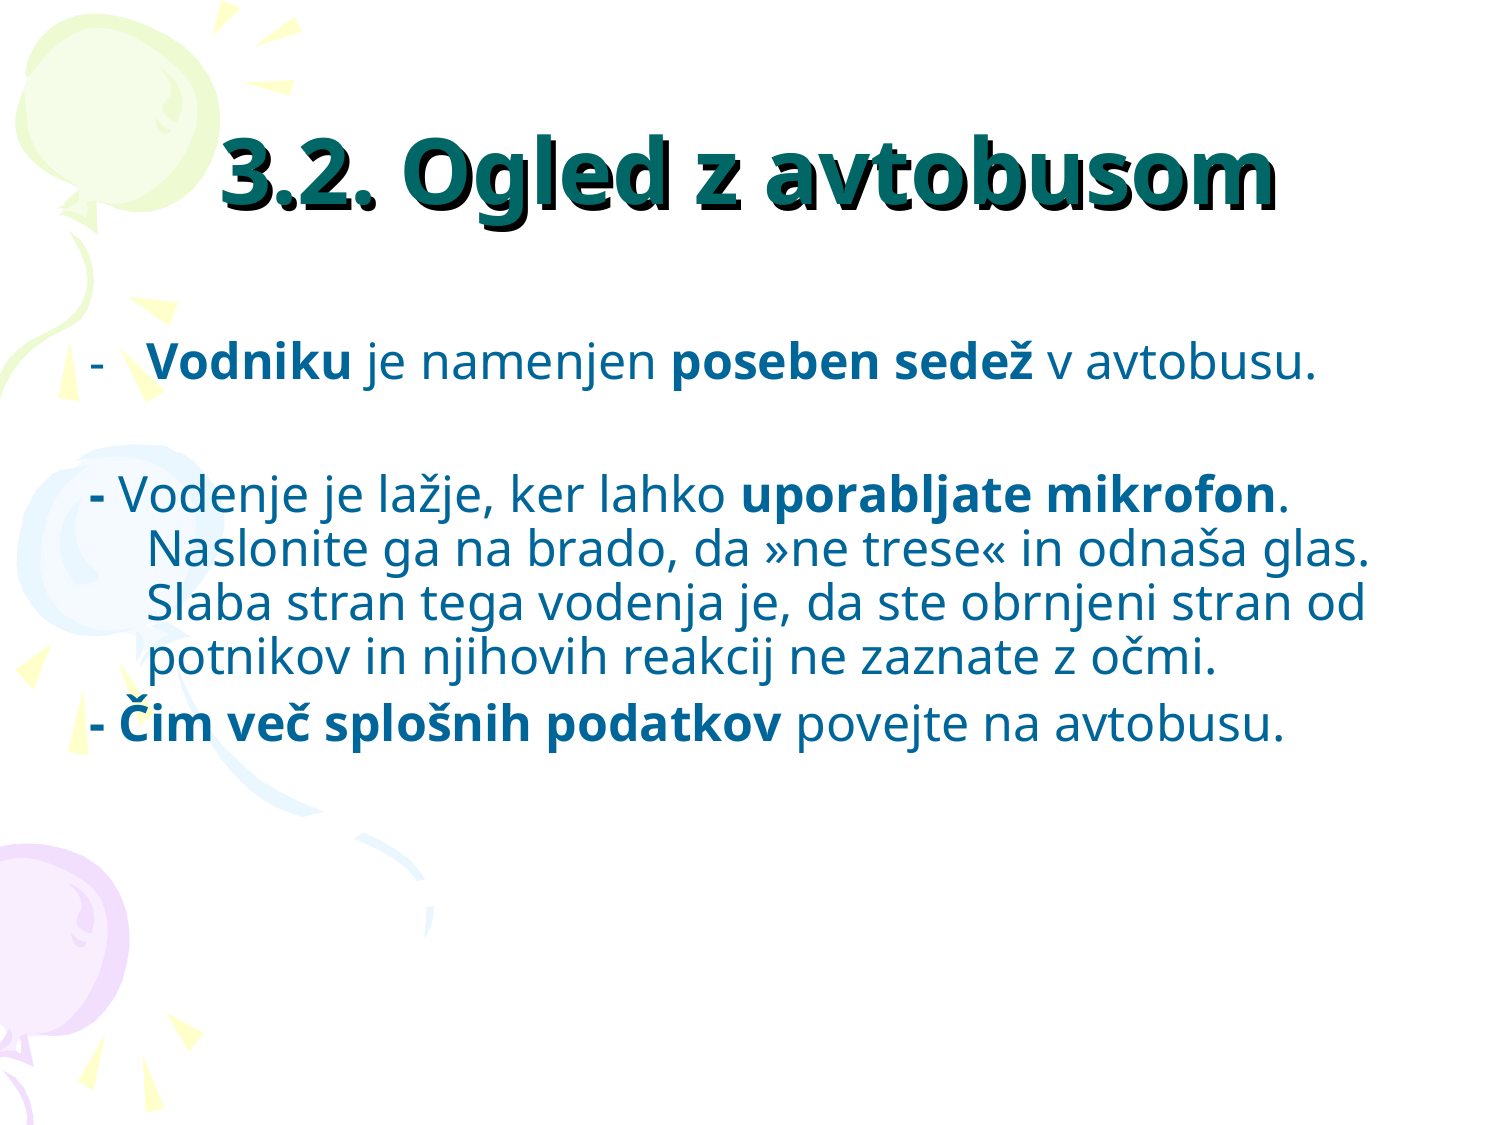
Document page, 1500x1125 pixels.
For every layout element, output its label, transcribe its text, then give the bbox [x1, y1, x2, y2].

list Vodniku je namenjen poseben sedež v avtobusu. - Vodenje je lažje, ker lahko uporabljate mikrofon. Naslonite ga na brado, da »ne trese« in odnaša glas. Slaba stran tega vodenja je, da ste obrnjeni stran od potnikov in njihovih reakcij ne zaznate z očmi. - Čim več splošnih podatkov povejte na avtobusu. [75, 262, 1426, 994]
title 3.2. Ogled z avtobusom [72, 16, 1426, 233]
